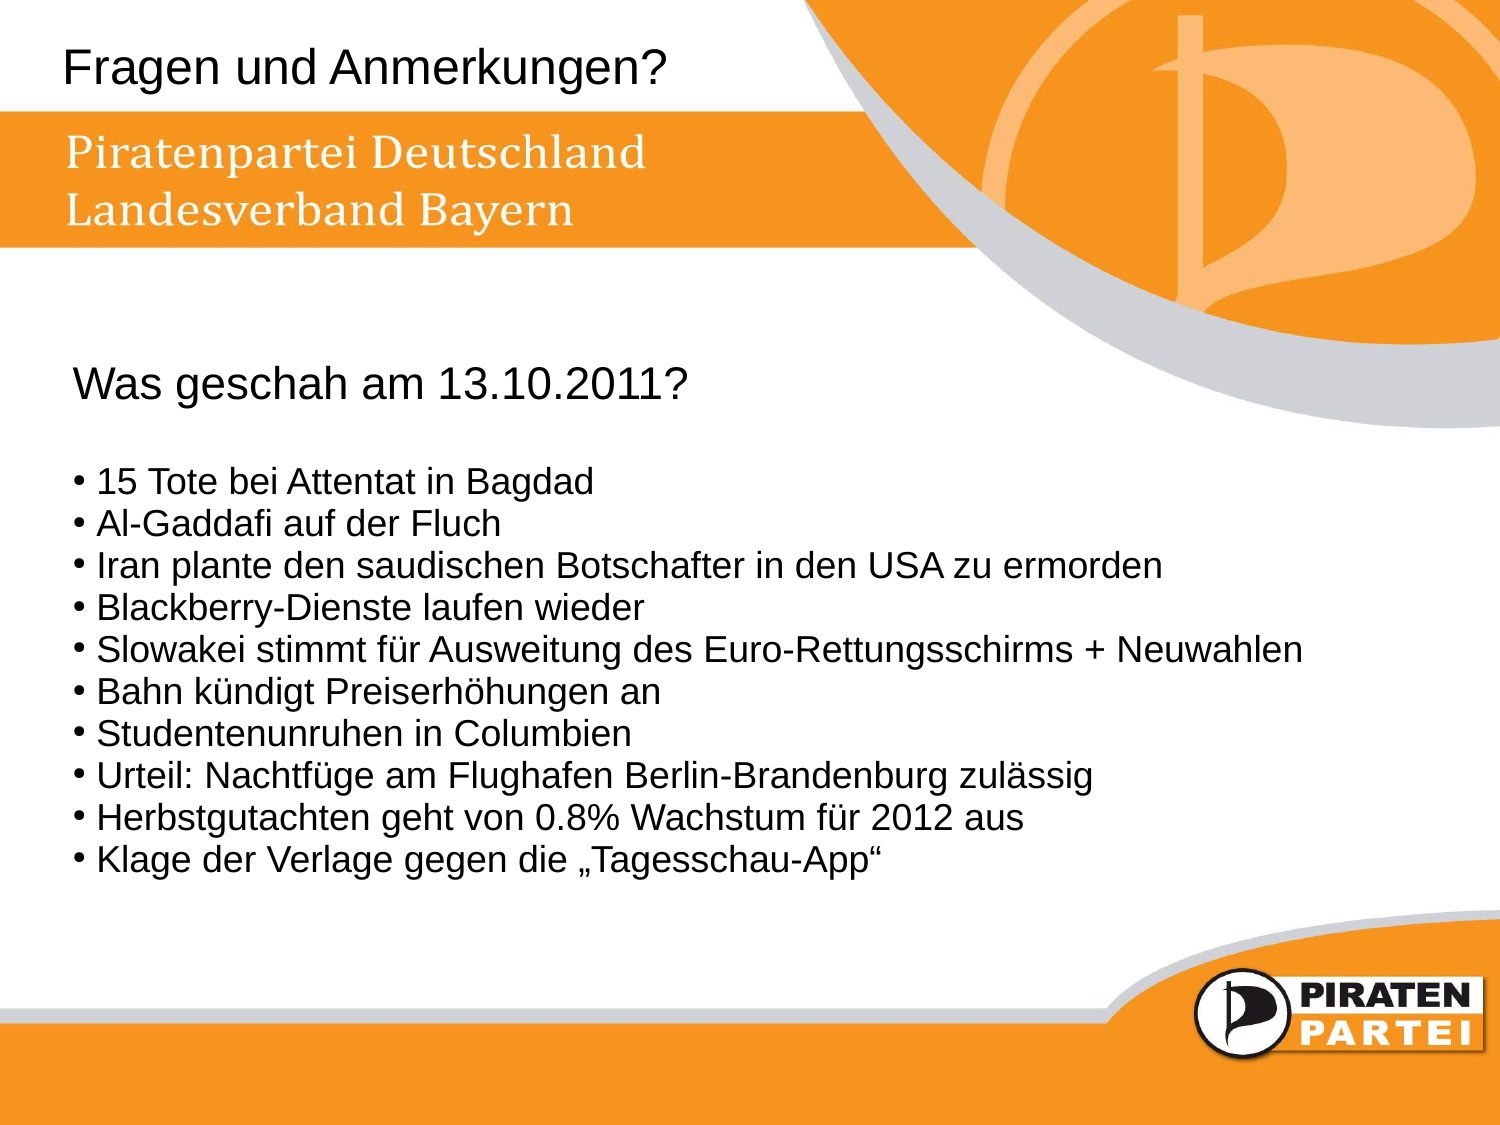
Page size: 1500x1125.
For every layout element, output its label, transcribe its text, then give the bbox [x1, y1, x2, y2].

text_box Was geschah am 13.10.2011? 15 Tote bei Attentat in Bagdad Al-Gaddafi auf der Fluch Iran plante den saudischen Botschafter in den USA zu ermorden Blackberry-Dienste laufen wieder Slowakei stimmt für Ausweitung des Euro-Rettungsschirms + Neuwahlen Bahn kündigt Preiserhöhungen an Studentenunruhen in Columbien Urteil: Nachtfüge am Flughafen Berlin-Brandenburg zulässig Herbstgutachten geht von 0.8% Wachstum für 2012 aus Klage der Verlage gegen die „Tagesschau-App“ [57, 350, 1384, 888]
text_box Fragen und Anmerkungen? [48, 27, 1399, 124]
picture [0, 0, 1500, 1125]
